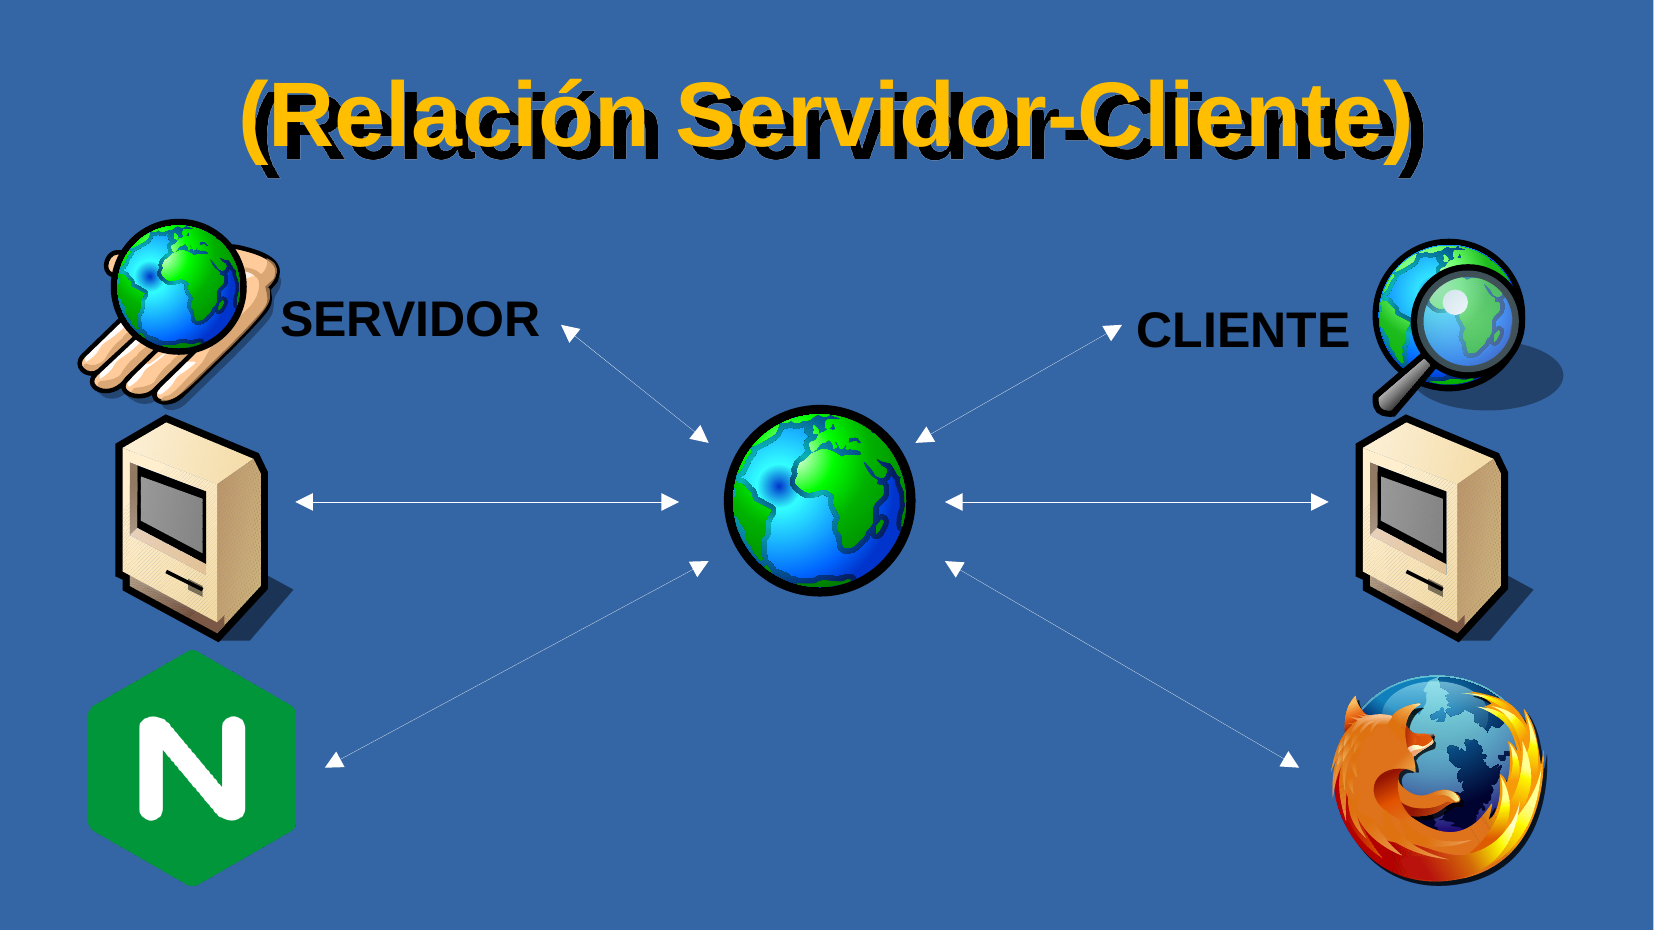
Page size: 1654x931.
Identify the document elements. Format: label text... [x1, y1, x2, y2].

picture [59, 193, 296, 886]
title (Relación Servidor-Cliente) [82, 37, 1571, 193]
text_box CLIENTE [1122, 295, 1358, 366]
picture [1328, 673, 1554, 899]
picture [1299, 224, 1565, 650]
text_box SERVIDOR [296, 283, 562, 355]
picture [664, 383, 975, 694]
